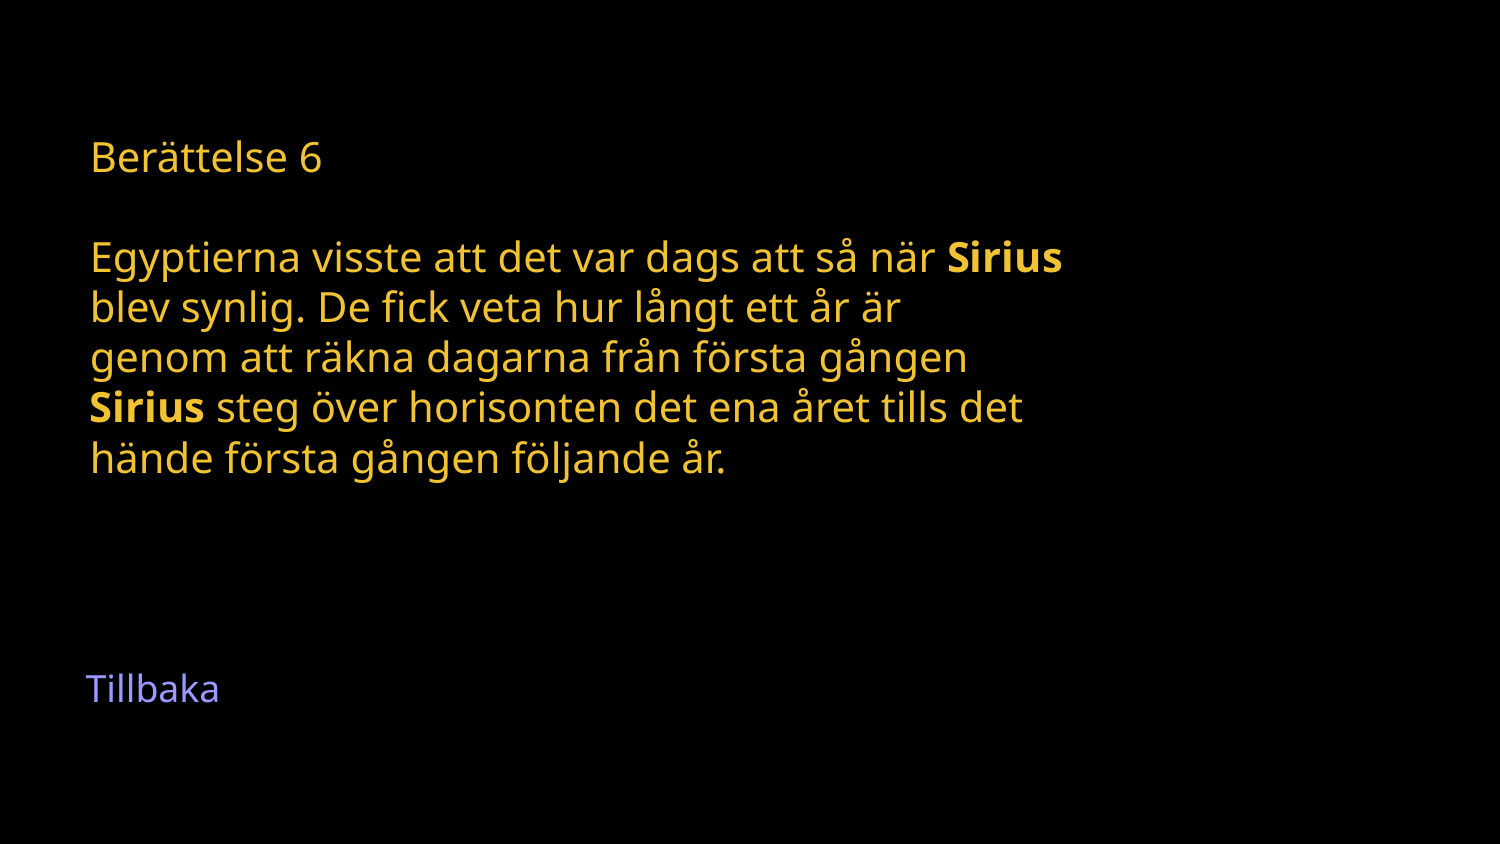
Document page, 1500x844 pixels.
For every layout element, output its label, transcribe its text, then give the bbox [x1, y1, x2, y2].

text_box Tillbaka [70, 649, 331, 721]
text_box Berättelse 6 Egyptierna visste att det var dags att så när Sirius blev synlig. De fick veta hur långt ett år är genom att räkna dagarna från första gången Sirius steg över horisonten det ena året tills det hände första gången följande år. [75, 116, 1425, 728]
